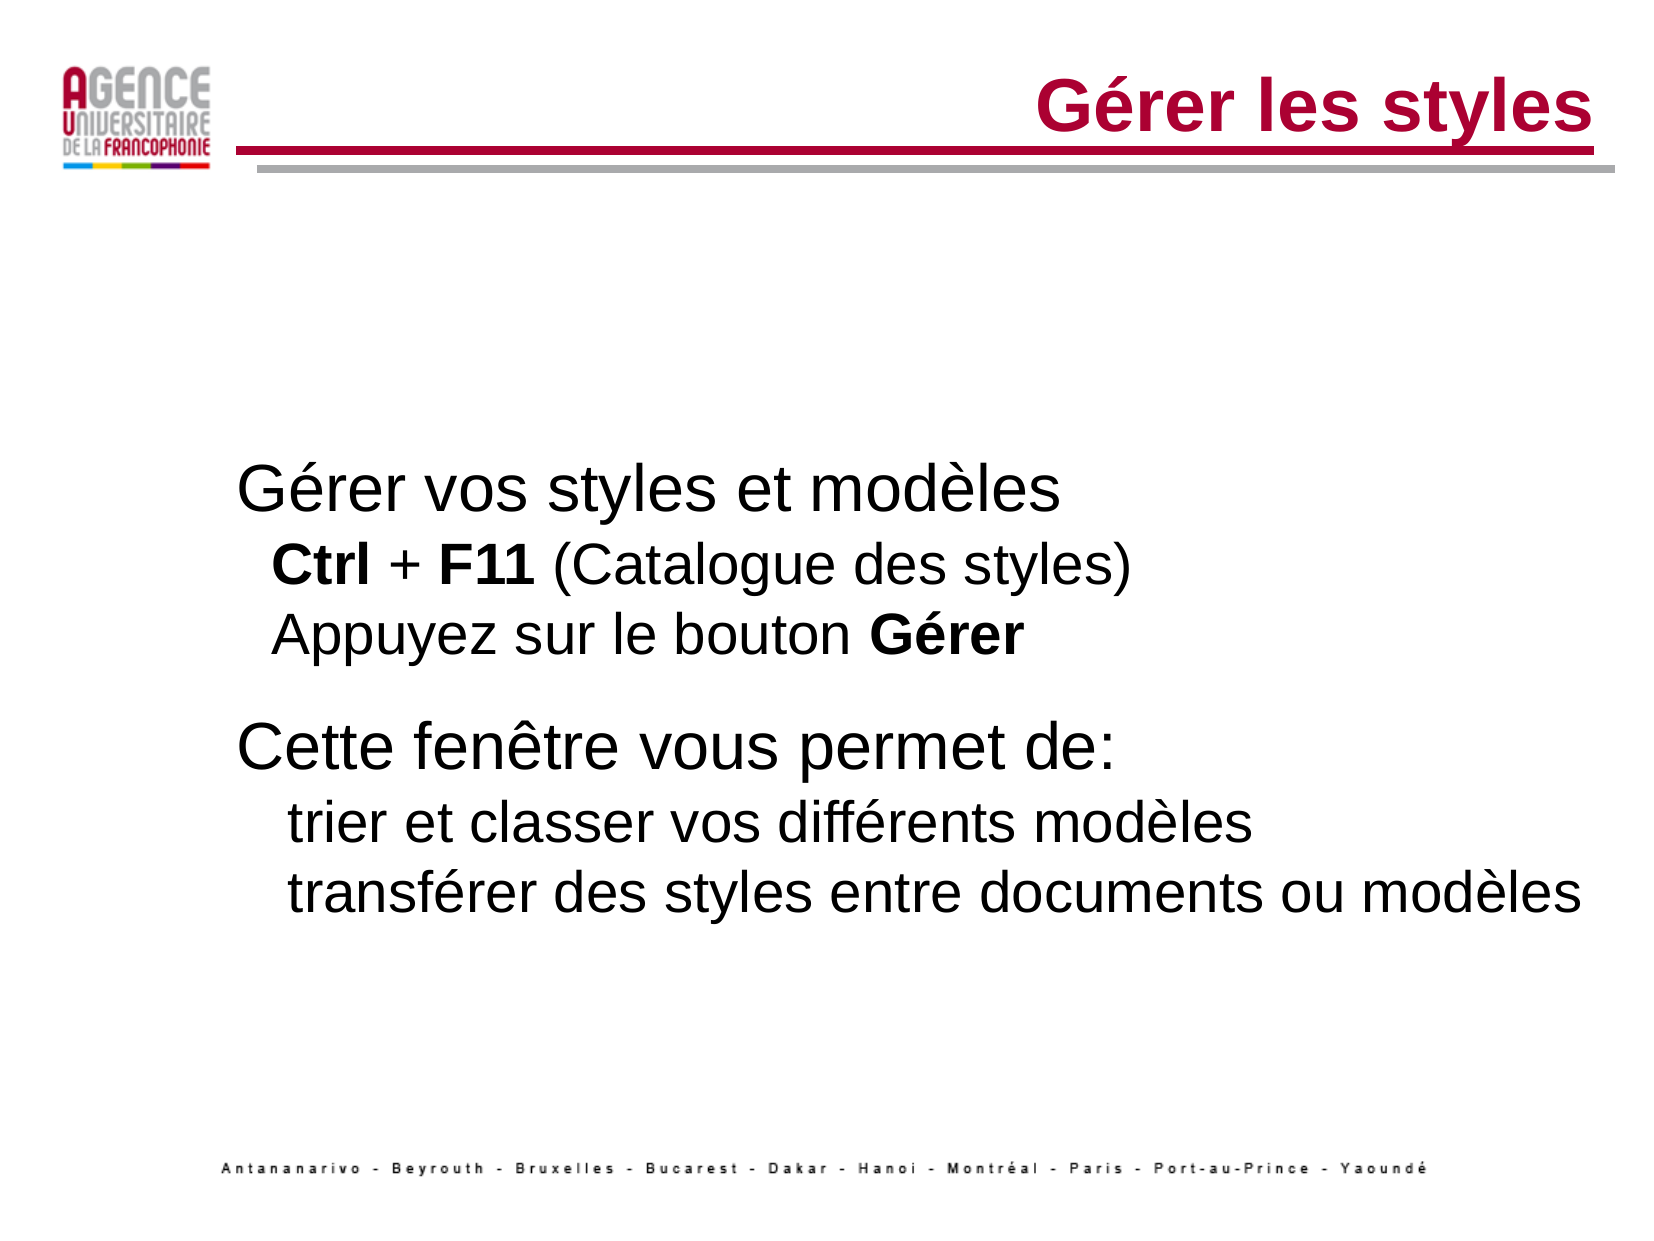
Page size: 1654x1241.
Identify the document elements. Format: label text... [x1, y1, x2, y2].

picture [29, 29, 1625, 1241]
list Gérer vos styles et modèles Ctrl + F11 (Catalogue des styles) Appuyez sur le bouton Gérer Cette fenêtre vous permet de: trier et classer vos différents modèles transférer des styles entre documents ou modèles [236, 241, 1595, 1135]
title Gérer les styles [236, 63, 1595, 148]
